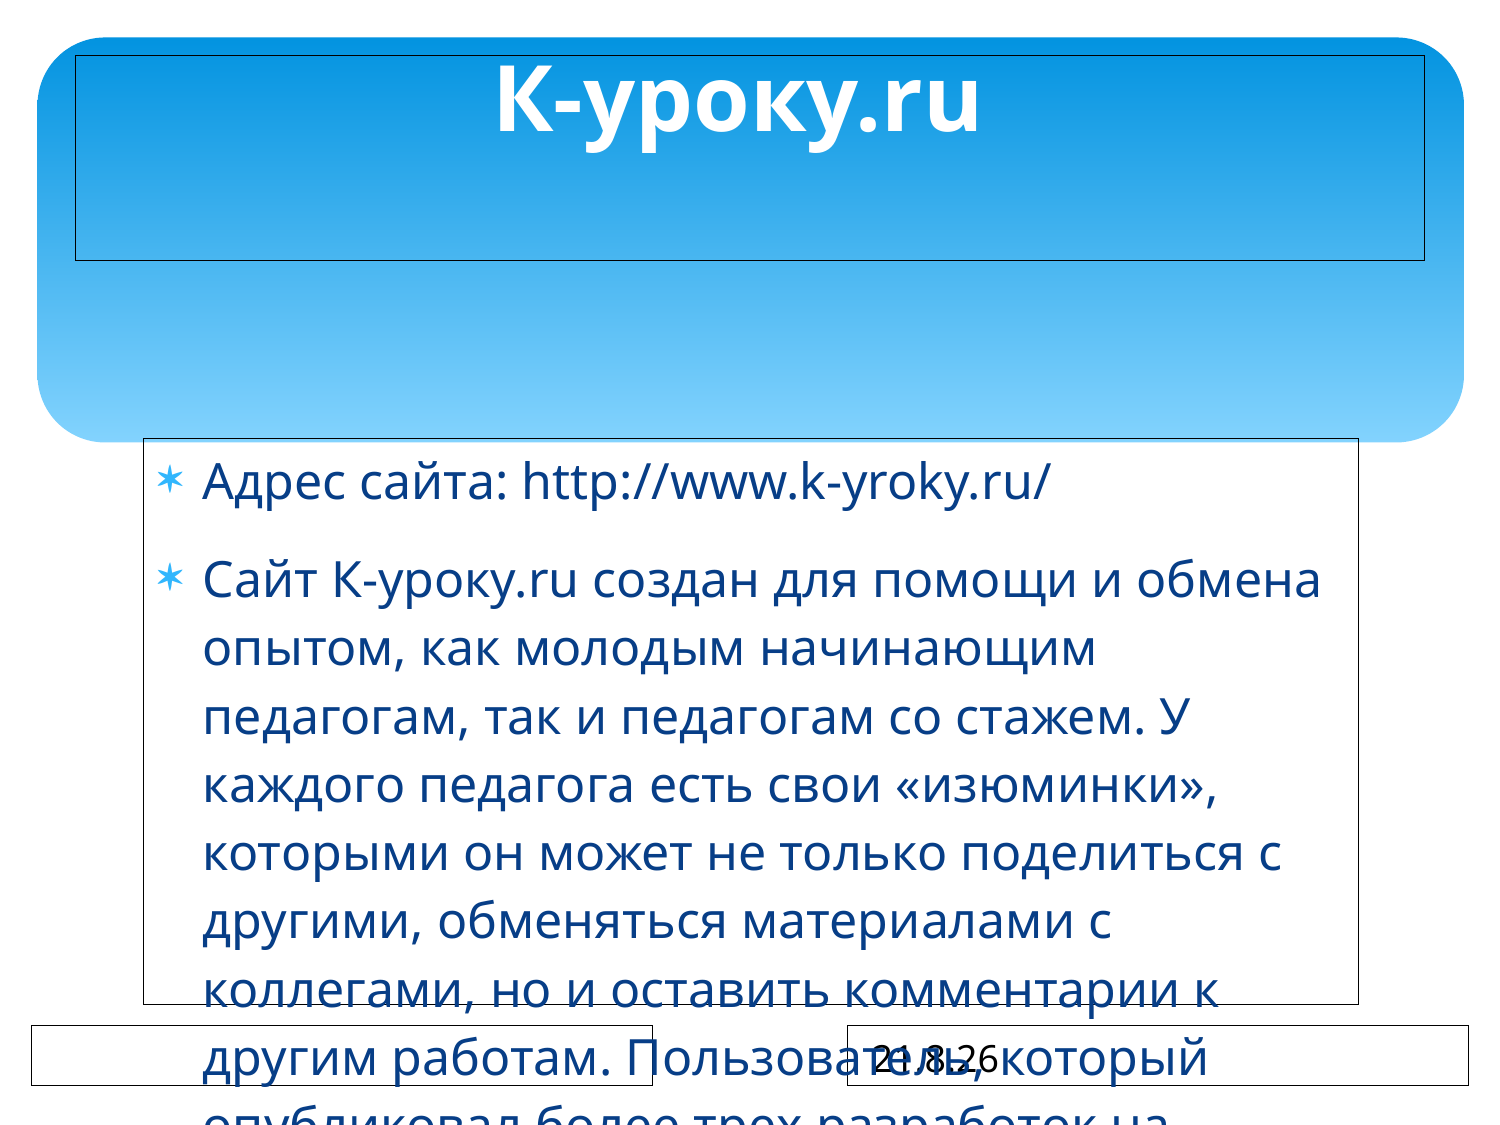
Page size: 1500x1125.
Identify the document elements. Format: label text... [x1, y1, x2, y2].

list Адрес сайта: http://www.k-yroky.ru/ Сайт К-уроку.ru создан для помощи и обмена опытом, как молодым начинающим педагогам, так и педагогам со стажем. У каждого педагога есть свои «изюминки», которыми он может не только поделиться с другими, обменяться материалами с коллегами, но и оставить комментарии к другим работам. Пользователь, который опубликовал более трех разработок на портале, может получить Свидетельство о публикации. [143, 438, 1359, 1005]
title К-уроку.ru [75, 55, 1425, 261]
